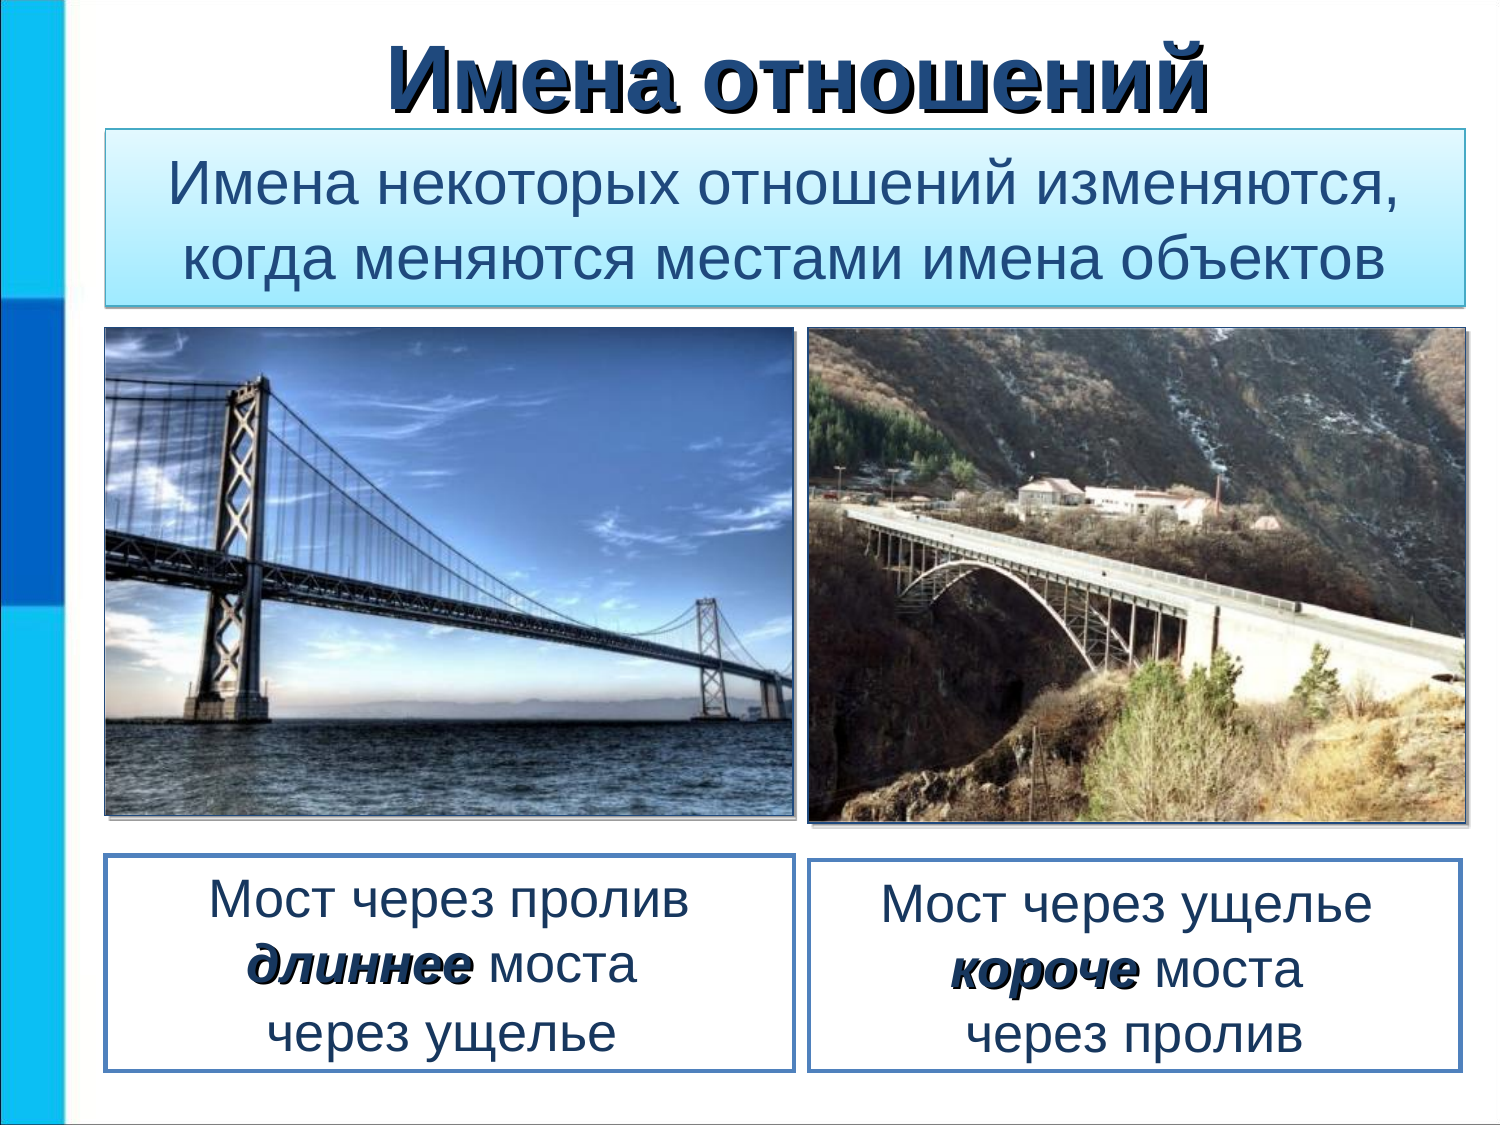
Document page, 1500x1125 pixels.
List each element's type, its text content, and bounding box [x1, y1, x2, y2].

text_box Мост через ущелье короче моста через пролив [809, 860, 1461, 1071]
picture [0, 0, 1500, 1125]
text_box Имена отношений [171, 30, 1426, 135]
title Имена некоторых отношений изменяются, когда меняются местами имена объектов [105, 128, 1465, 307]
text_box Мост через пролив длиннее моста через ущелье [105, 855, 795, 1071]
